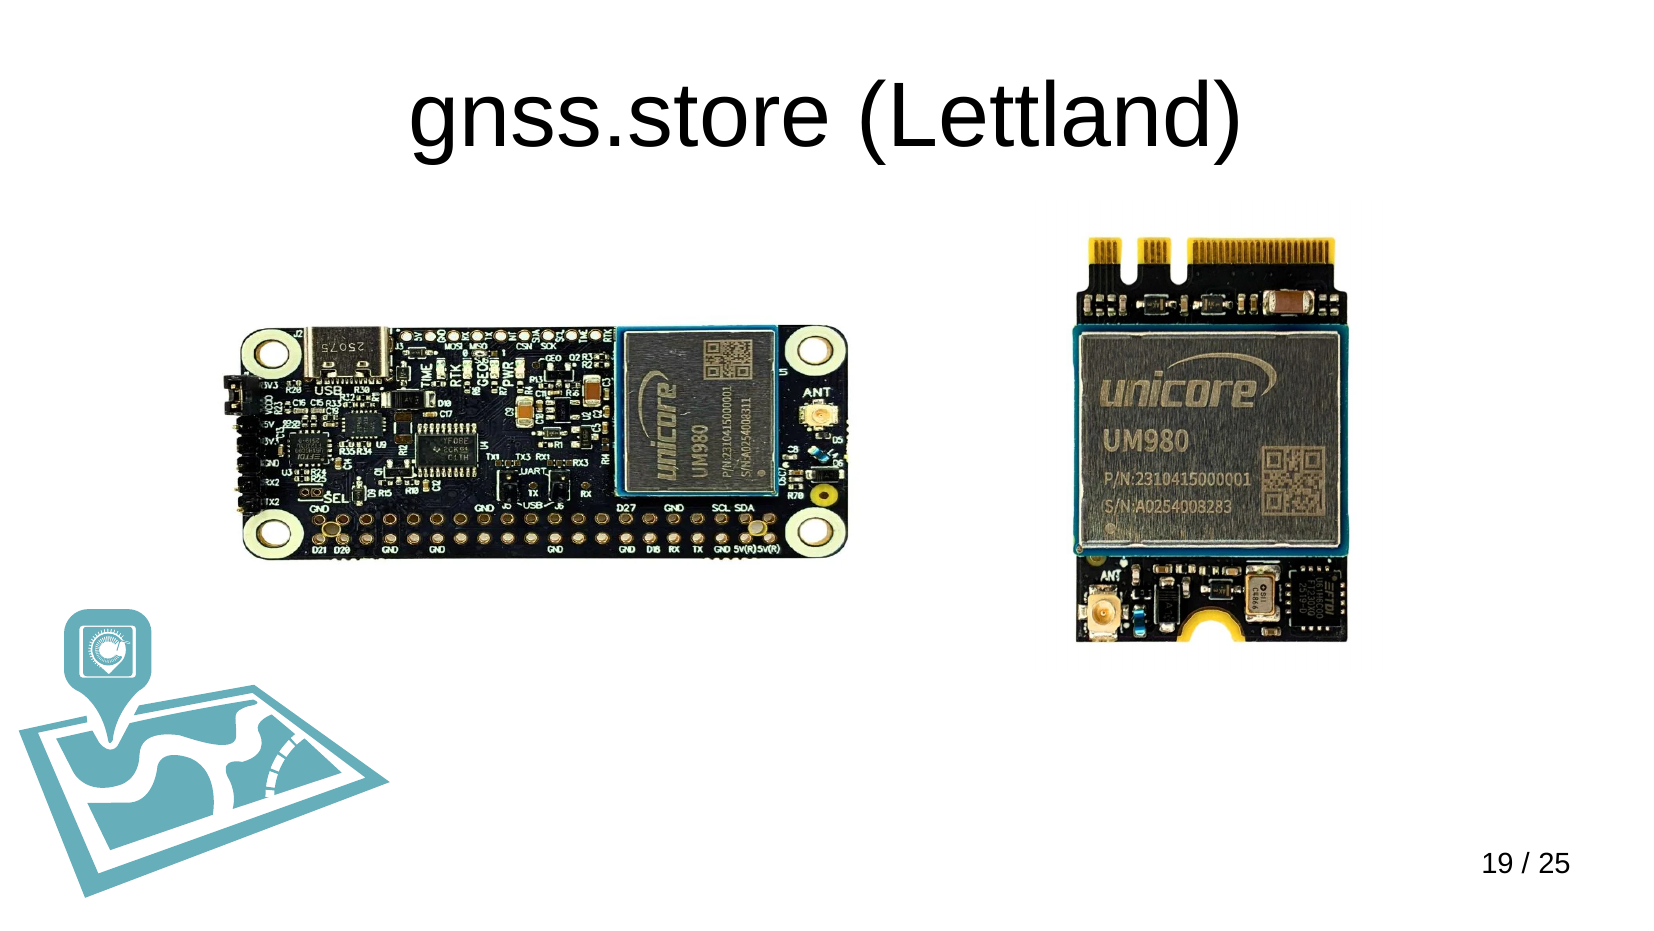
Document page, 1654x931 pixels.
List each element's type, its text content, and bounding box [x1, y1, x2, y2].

picture [1033, 200, 1388, 674]
picture [177, 242, 890, 643]
title gnss.store (Lettland) [82, 37, 1571, 193]
